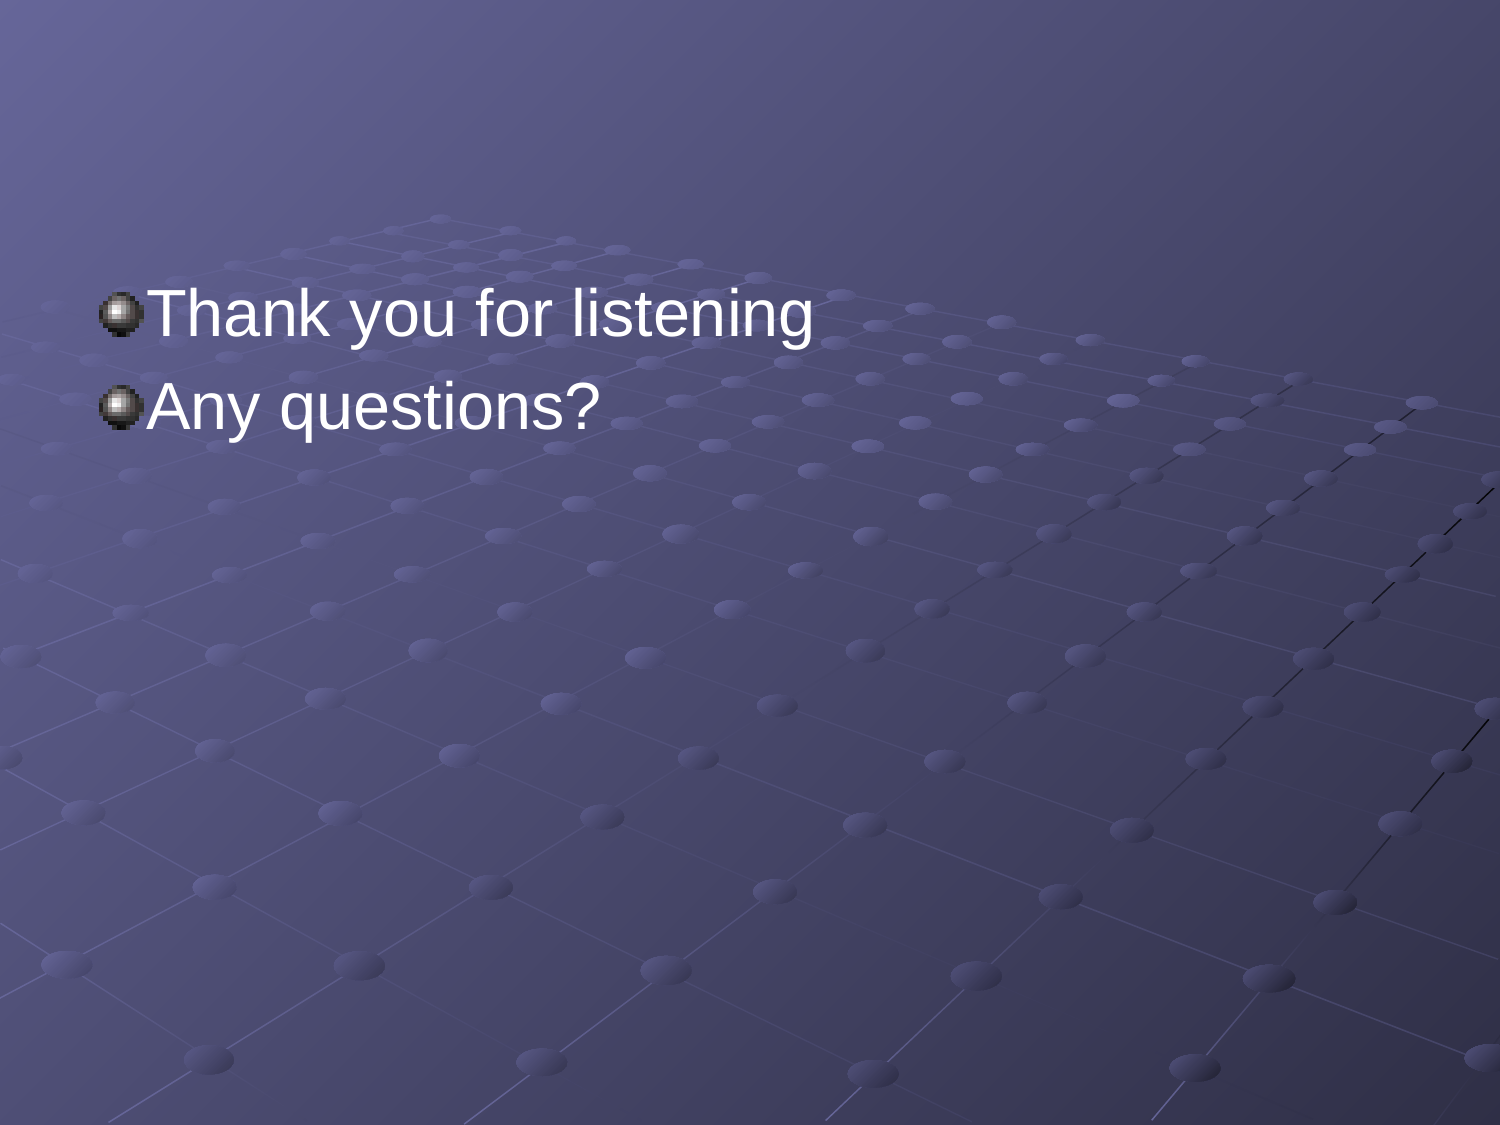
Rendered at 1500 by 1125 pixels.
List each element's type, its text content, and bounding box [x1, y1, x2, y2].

list Thank you for listening Any questions? [75, 262, 1425, 1007]
